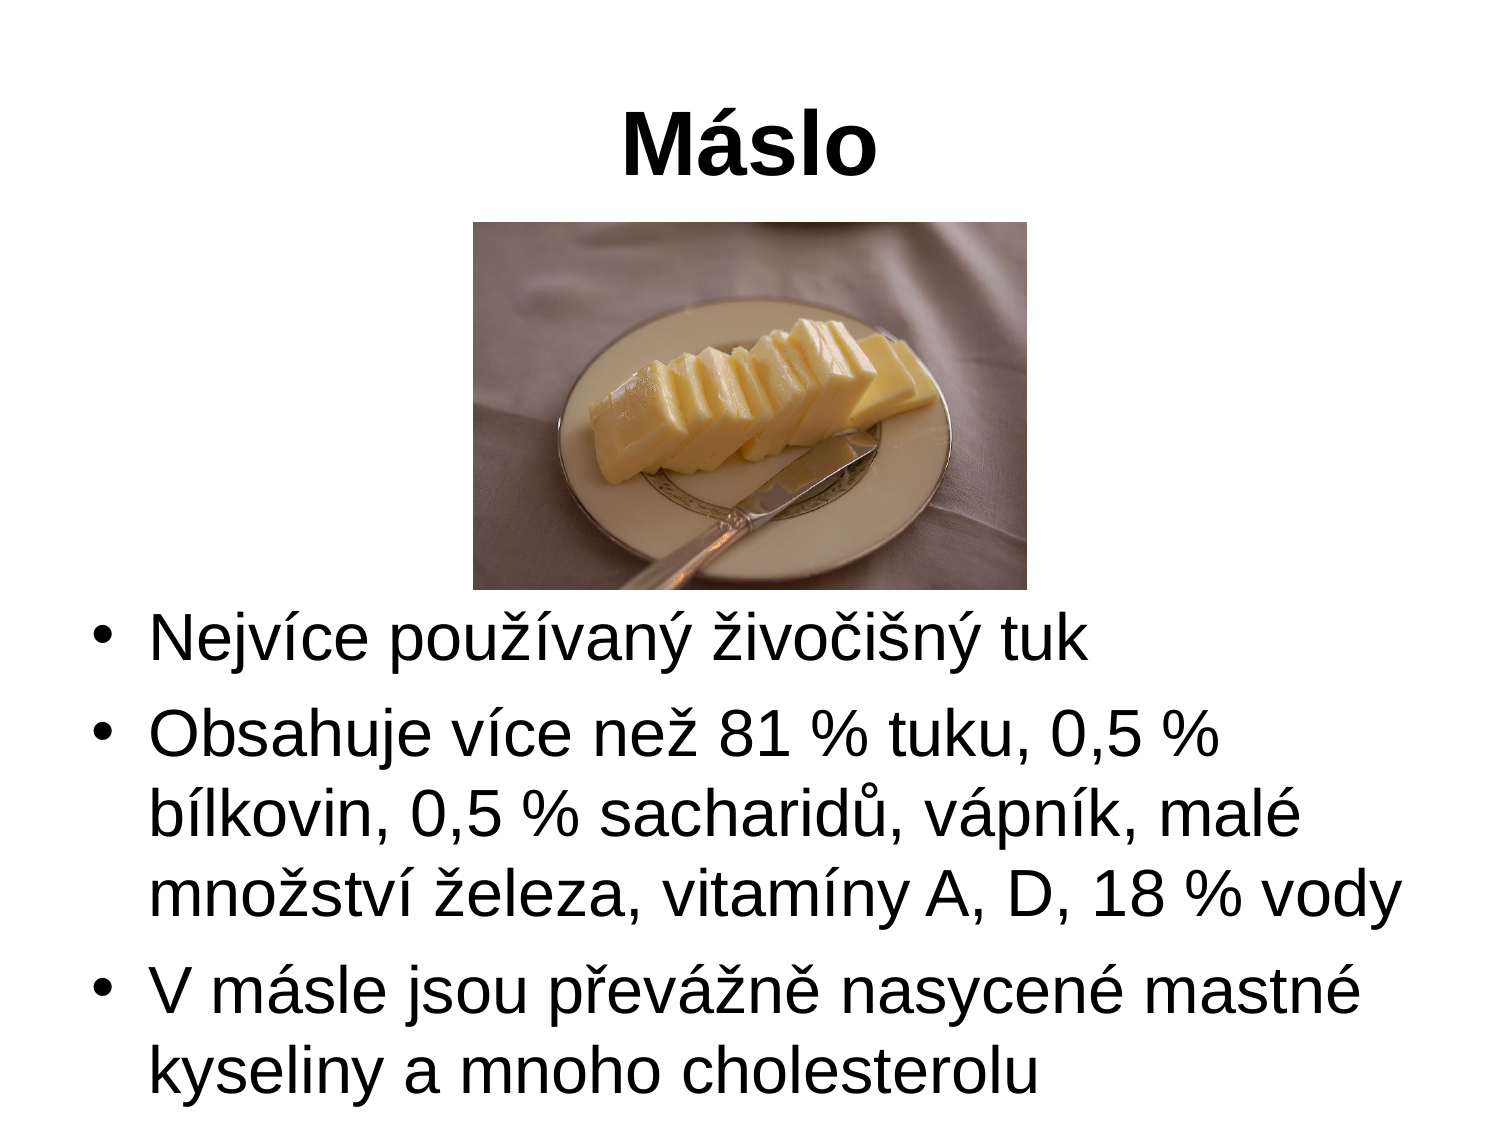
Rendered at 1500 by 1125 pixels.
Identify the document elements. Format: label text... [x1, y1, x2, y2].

list Nejvíce používaný živočišný tuk Obsahuje více než 81 % tuku, 0,5 % bílkovin, 0,5 % sacharidů, vápník, malé množství železa, vitamíny A, D, 18 % vody V másle jsou převážně nasycené mastné kyseliny a mnoho cholesterolu [76, 585, 1427, 1115]
picture [473, 222, 1027, 590]
title Máslo [75, 45, 1426, 233]
